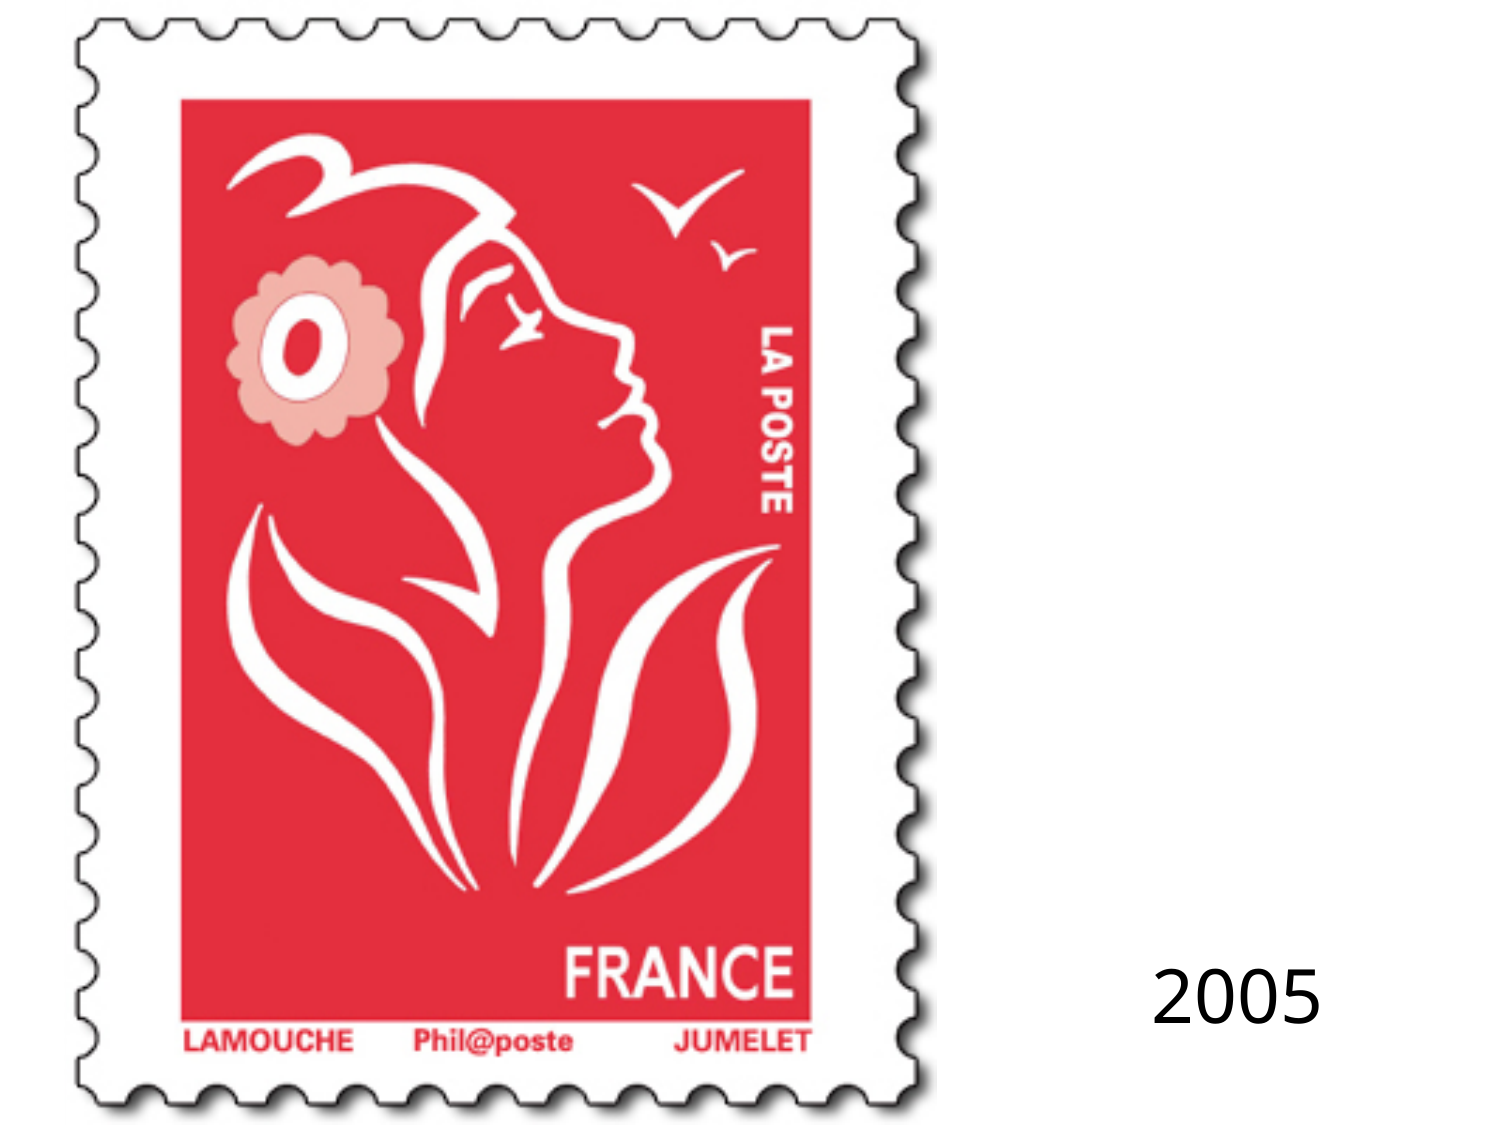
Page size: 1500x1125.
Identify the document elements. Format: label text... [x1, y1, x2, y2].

text_box 2005 [1136, 940, 1339, 1047]
picture [64, 0, 937, 1125]
